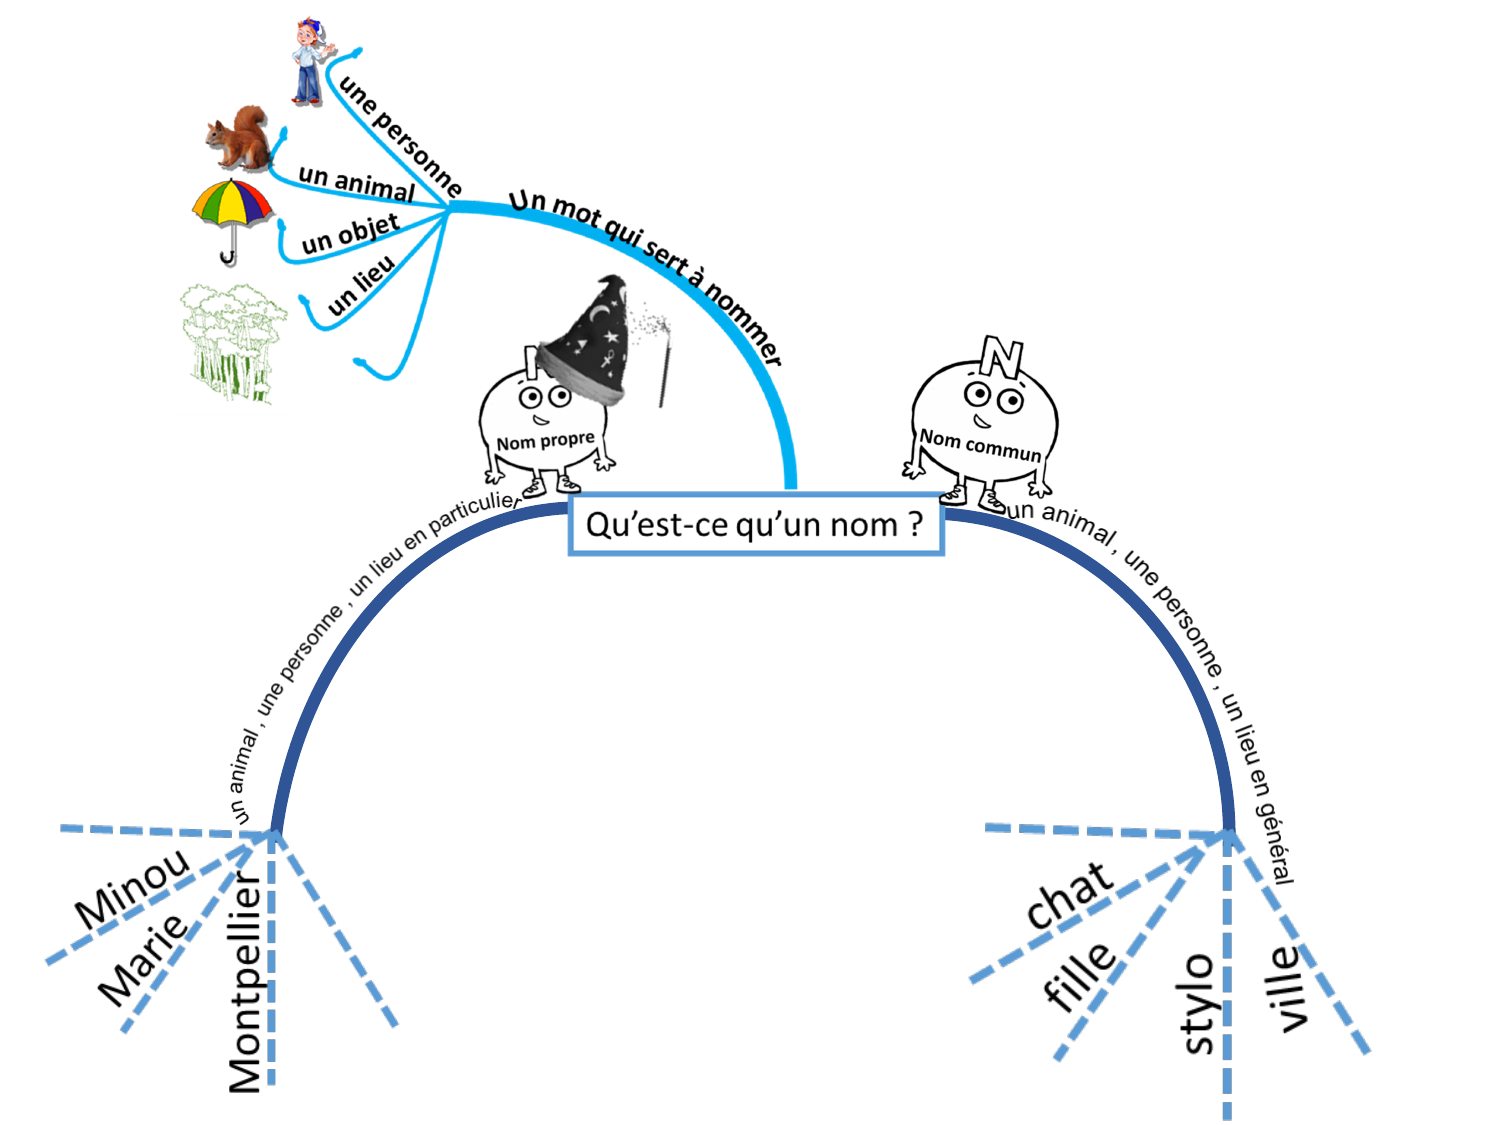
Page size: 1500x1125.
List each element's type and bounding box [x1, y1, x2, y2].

picture [31, 10, 1376, 1125]
